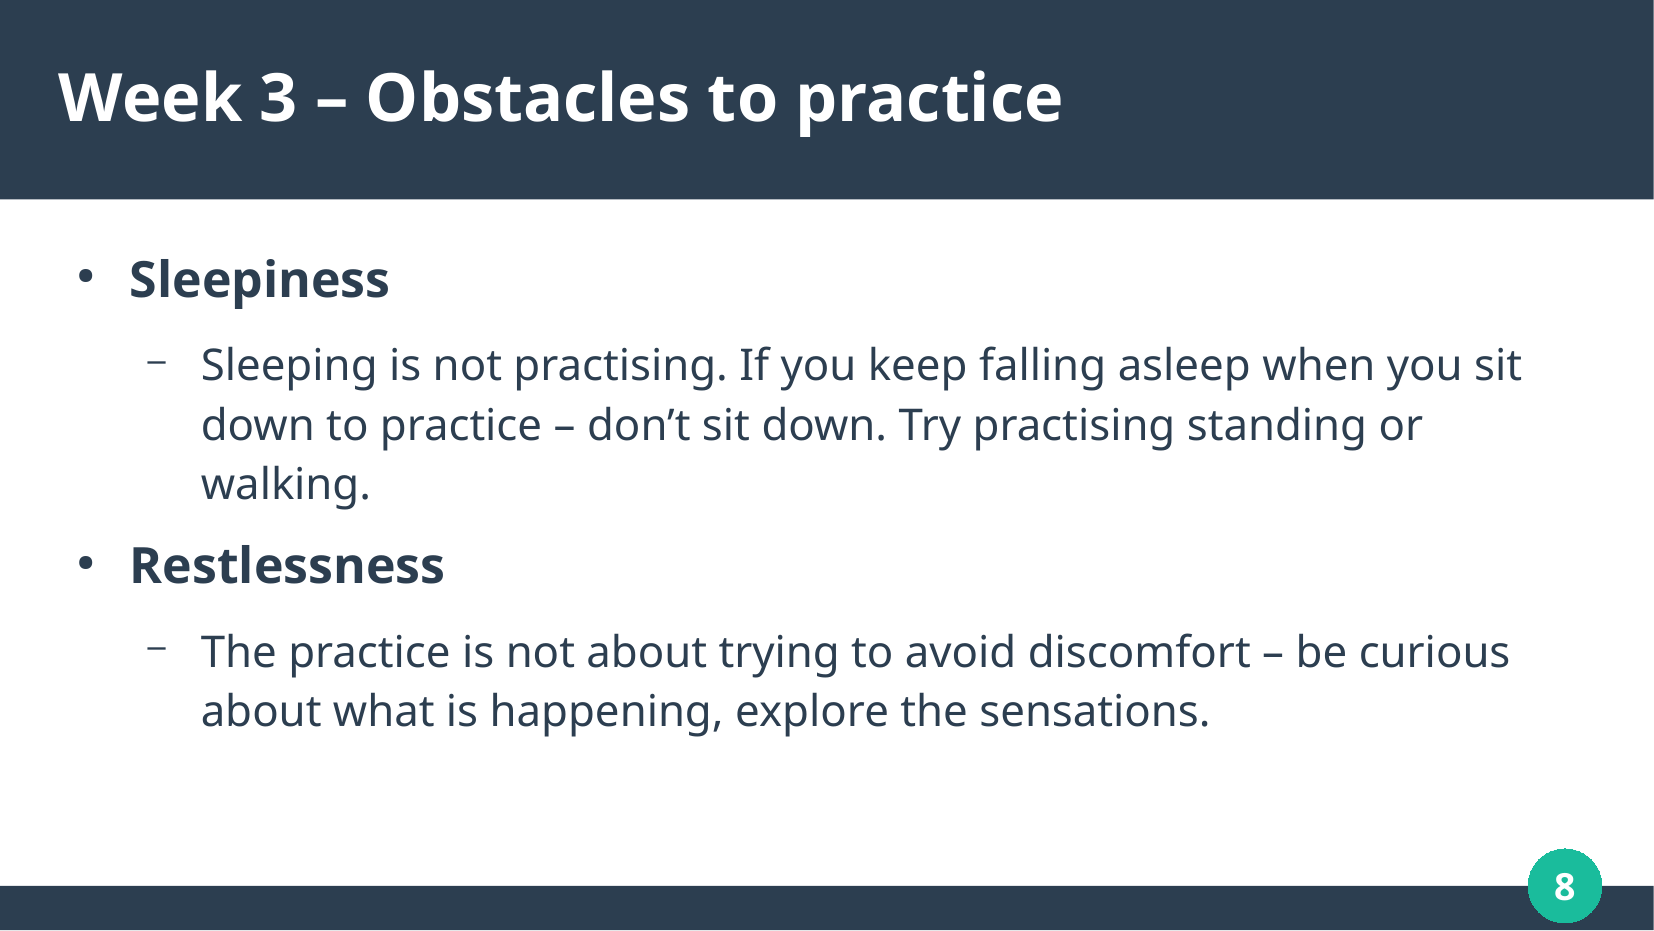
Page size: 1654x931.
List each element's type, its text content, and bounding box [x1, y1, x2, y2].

title Week 3 – Obstacles to practice [59, 37, 1595, 155]
list Sleepiness Sleeping is not practising. If you keep falling asleep when you sit down to practice – don’t sit down. Try practising standing or walking. Restlessness The practice is not about trying to avoid discomfort – be curious about what is happening, explore the sensations. [59, 243, 1595, 864]
